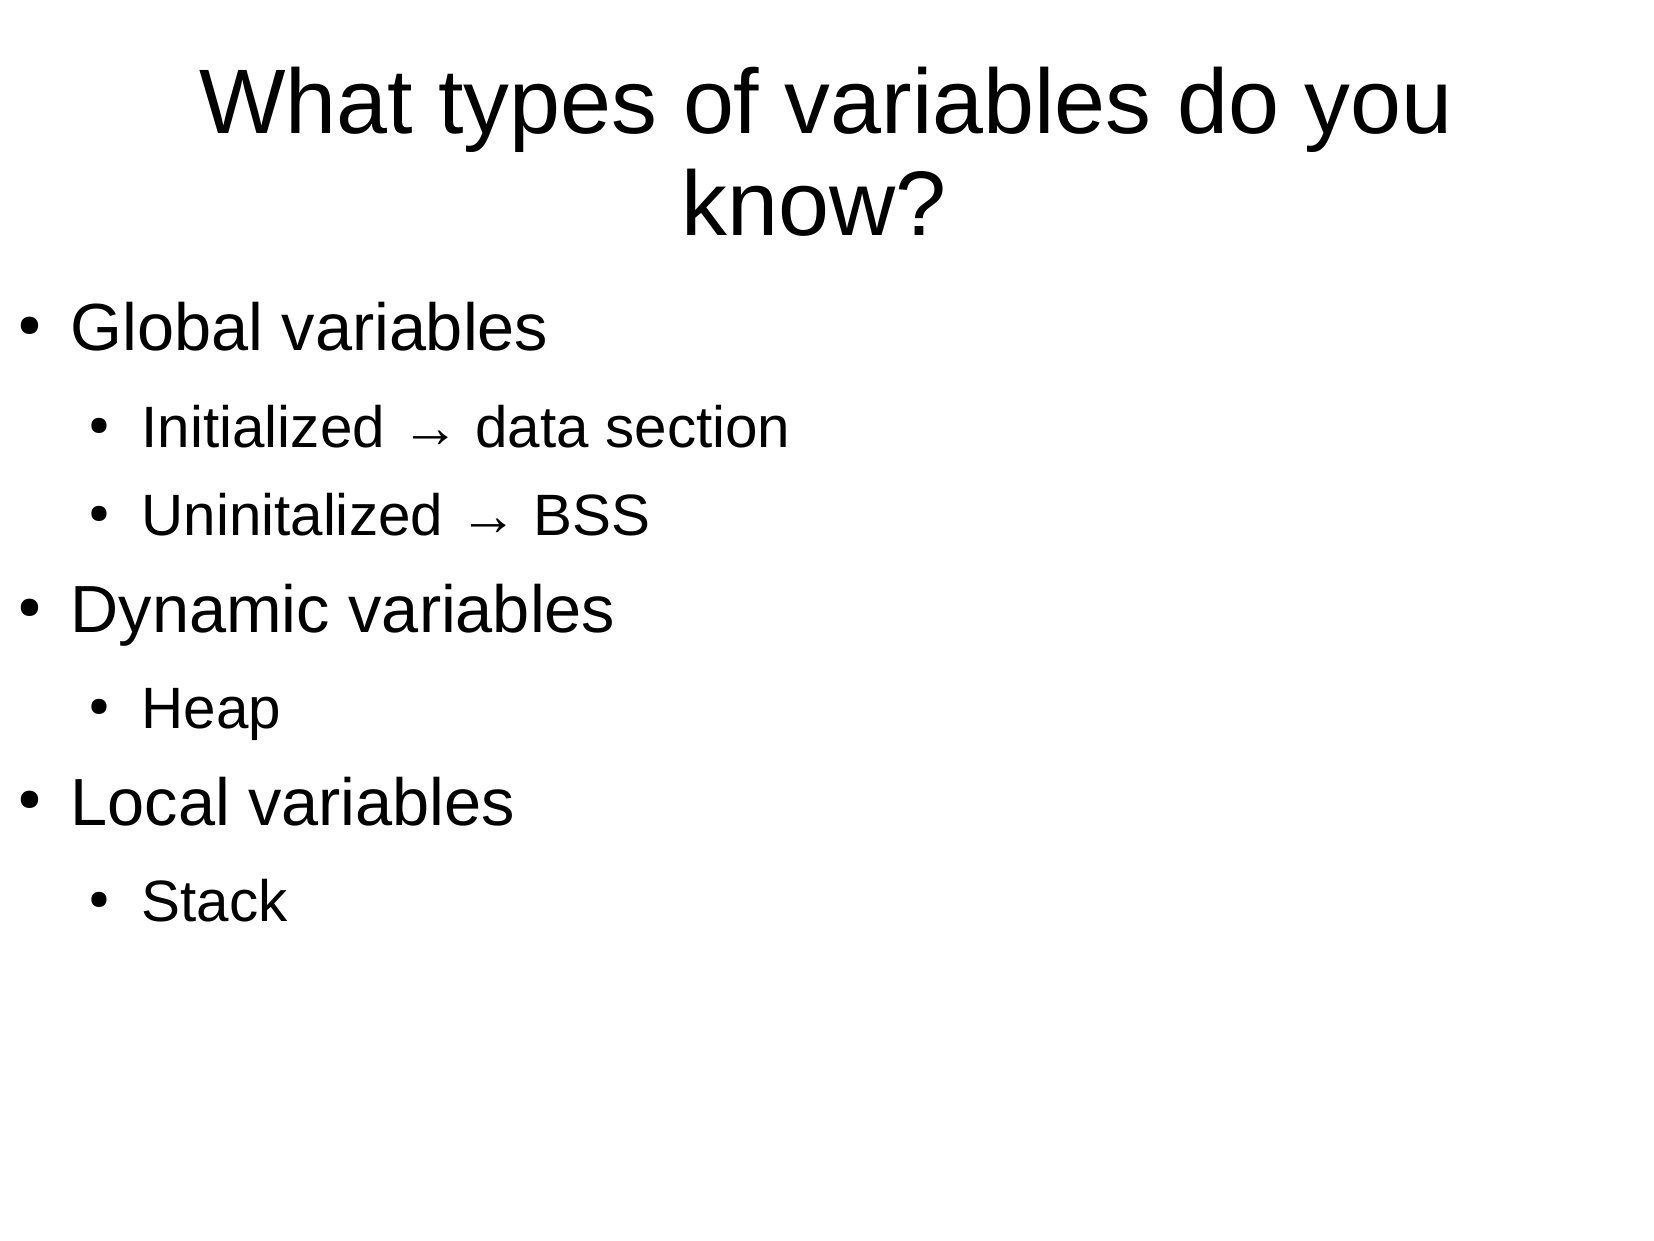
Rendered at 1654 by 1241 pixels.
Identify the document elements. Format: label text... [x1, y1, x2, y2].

list Global variables Initialized → data section Uninitalized → BSS Dynamic variables Heap Local variables Stack [0, 290, 1489, 1010]
title What types of variables do you know? [82, 49, 1571, 257]
